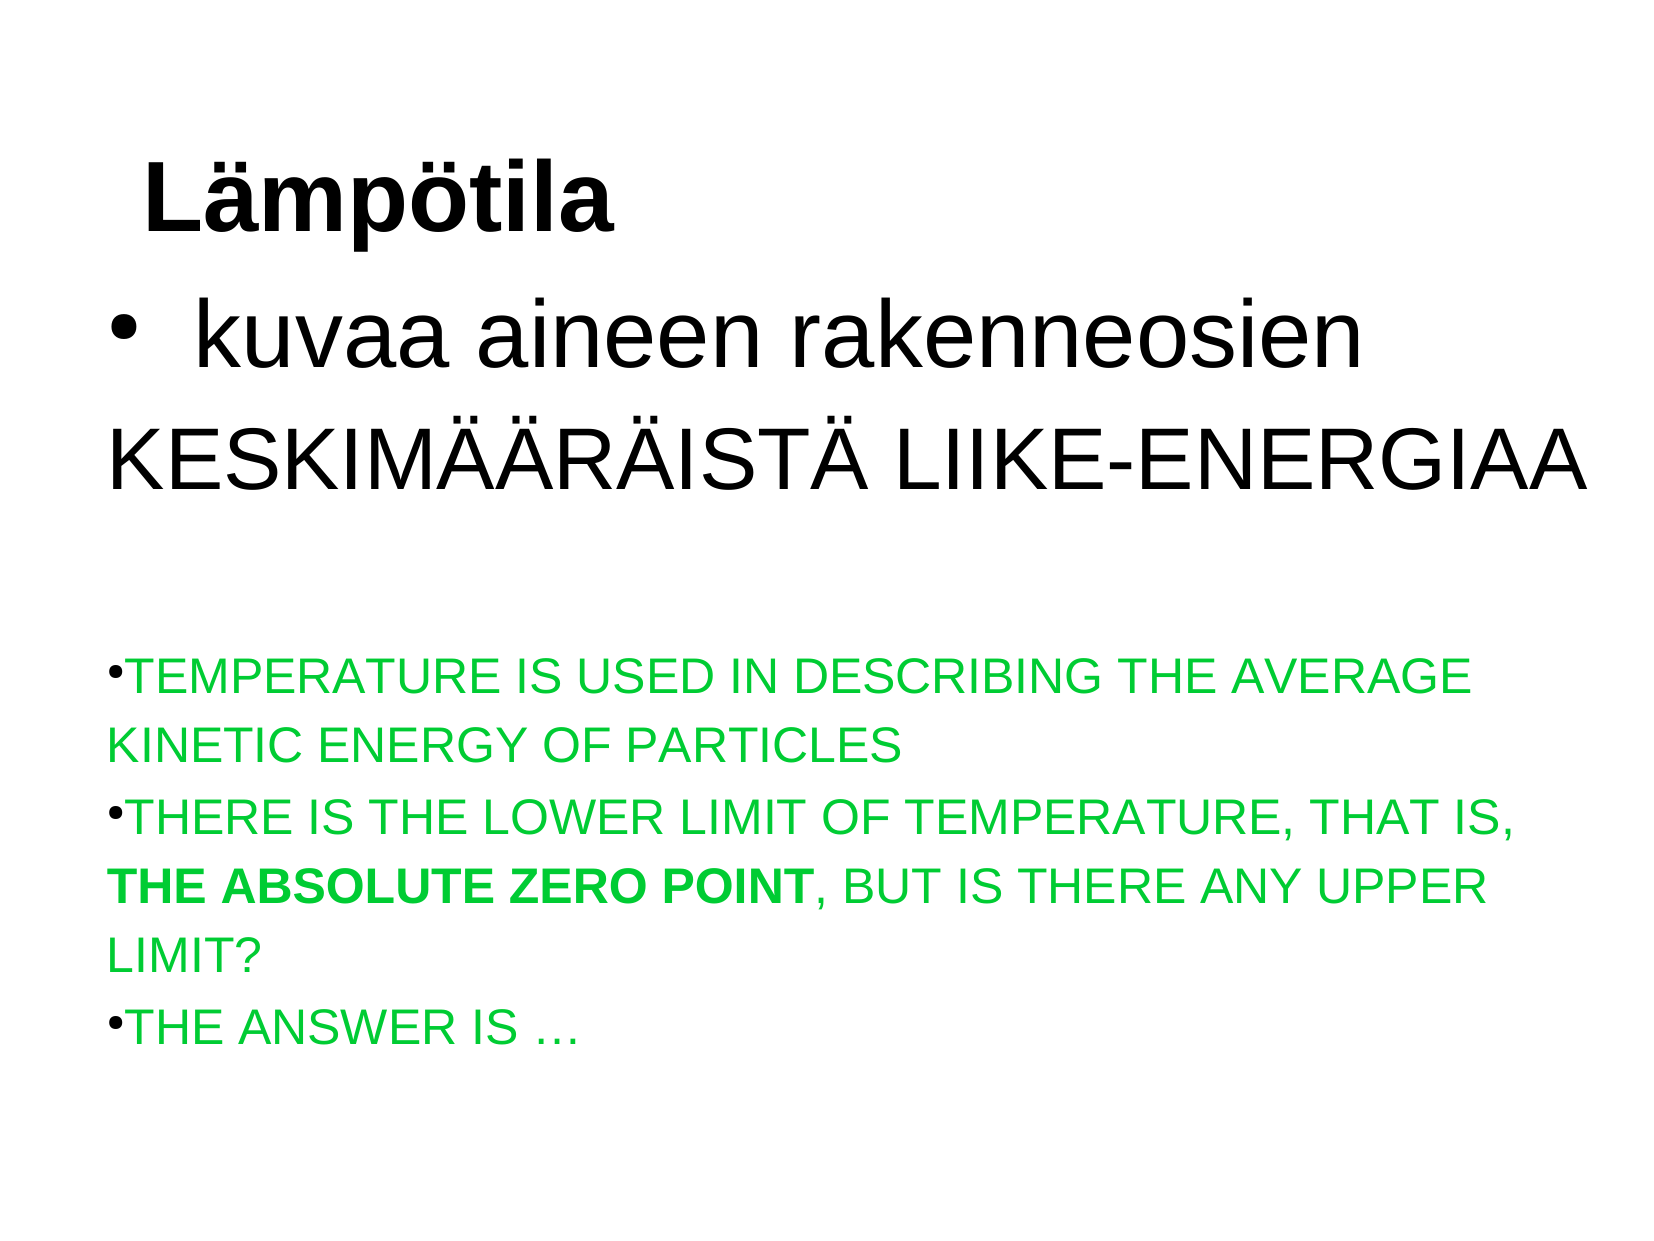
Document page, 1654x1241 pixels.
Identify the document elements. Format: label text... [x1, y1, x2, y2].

text_box Lämpötila kuvaa aineen rakenneosien KESKIMÄÄRÄISTÄ LIIKE-ENERGIAA TEMPERATURE IS USED IN DESCRIBING THE AVERAGE KINETIC ENERGY OF PARTICLES THERE IS THE LOWER LIMIT OF TEMPERATURE, THAT IS, THE ABSOLUTE ZERO POINT, BUT IS THERE ANY UPPER LIMIT? THE ANSWER IS … [92, 106, 1630, 516]
